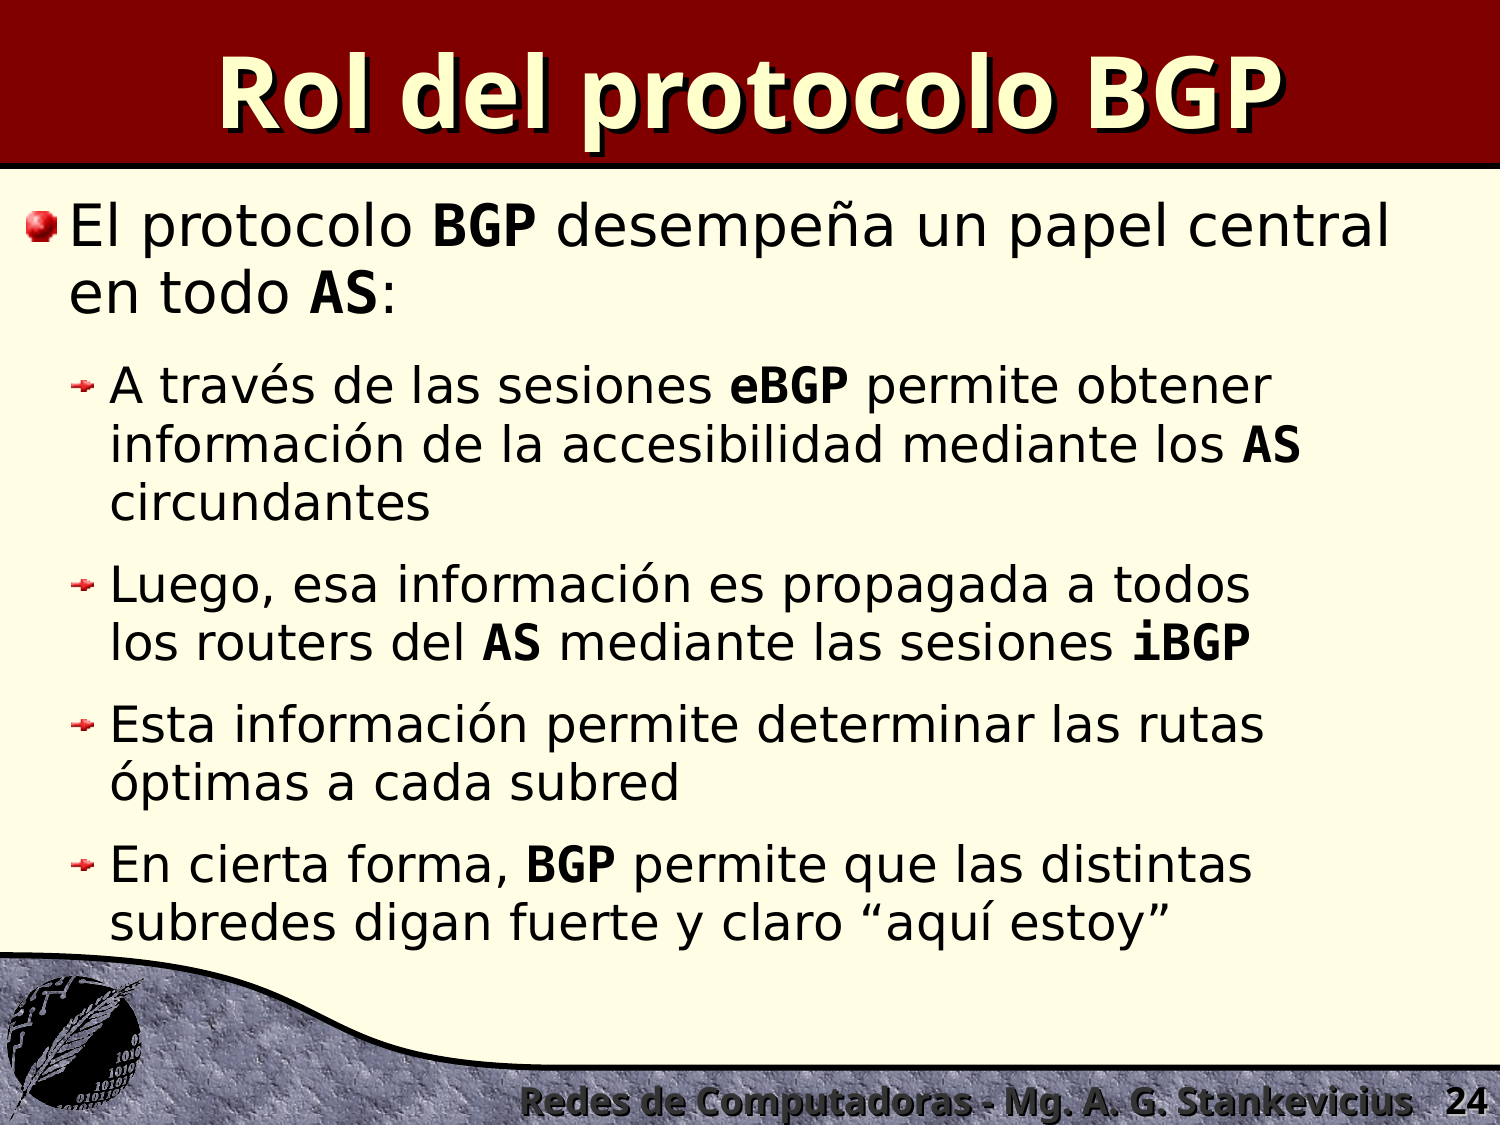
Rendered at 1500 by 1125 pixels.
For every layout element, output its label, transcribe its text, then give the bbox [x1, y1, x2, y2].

picture [790, 1100, 795, 1110]
picture [0, 959, 1500, 1125]
title Rol del protocolo BGP [15, 5, 1485, 160]
picture [1047, 1100, 1054, 1110]
list El protocolo BGP desempeña un papel central en todo AS: A través de las sesiones eBGP permite obtener información de la accesibilidad mediante los AS circundantes Luego, esa información es propagada a todos los routers del AS mediante las sesiones iBGP Esta información permite determinar las rutas óptimas a cada subred En cierta forma, BGP permite que las distintas subredes digan fuerte y claro “aquí estoy” [11, 192, 1486, 953]
